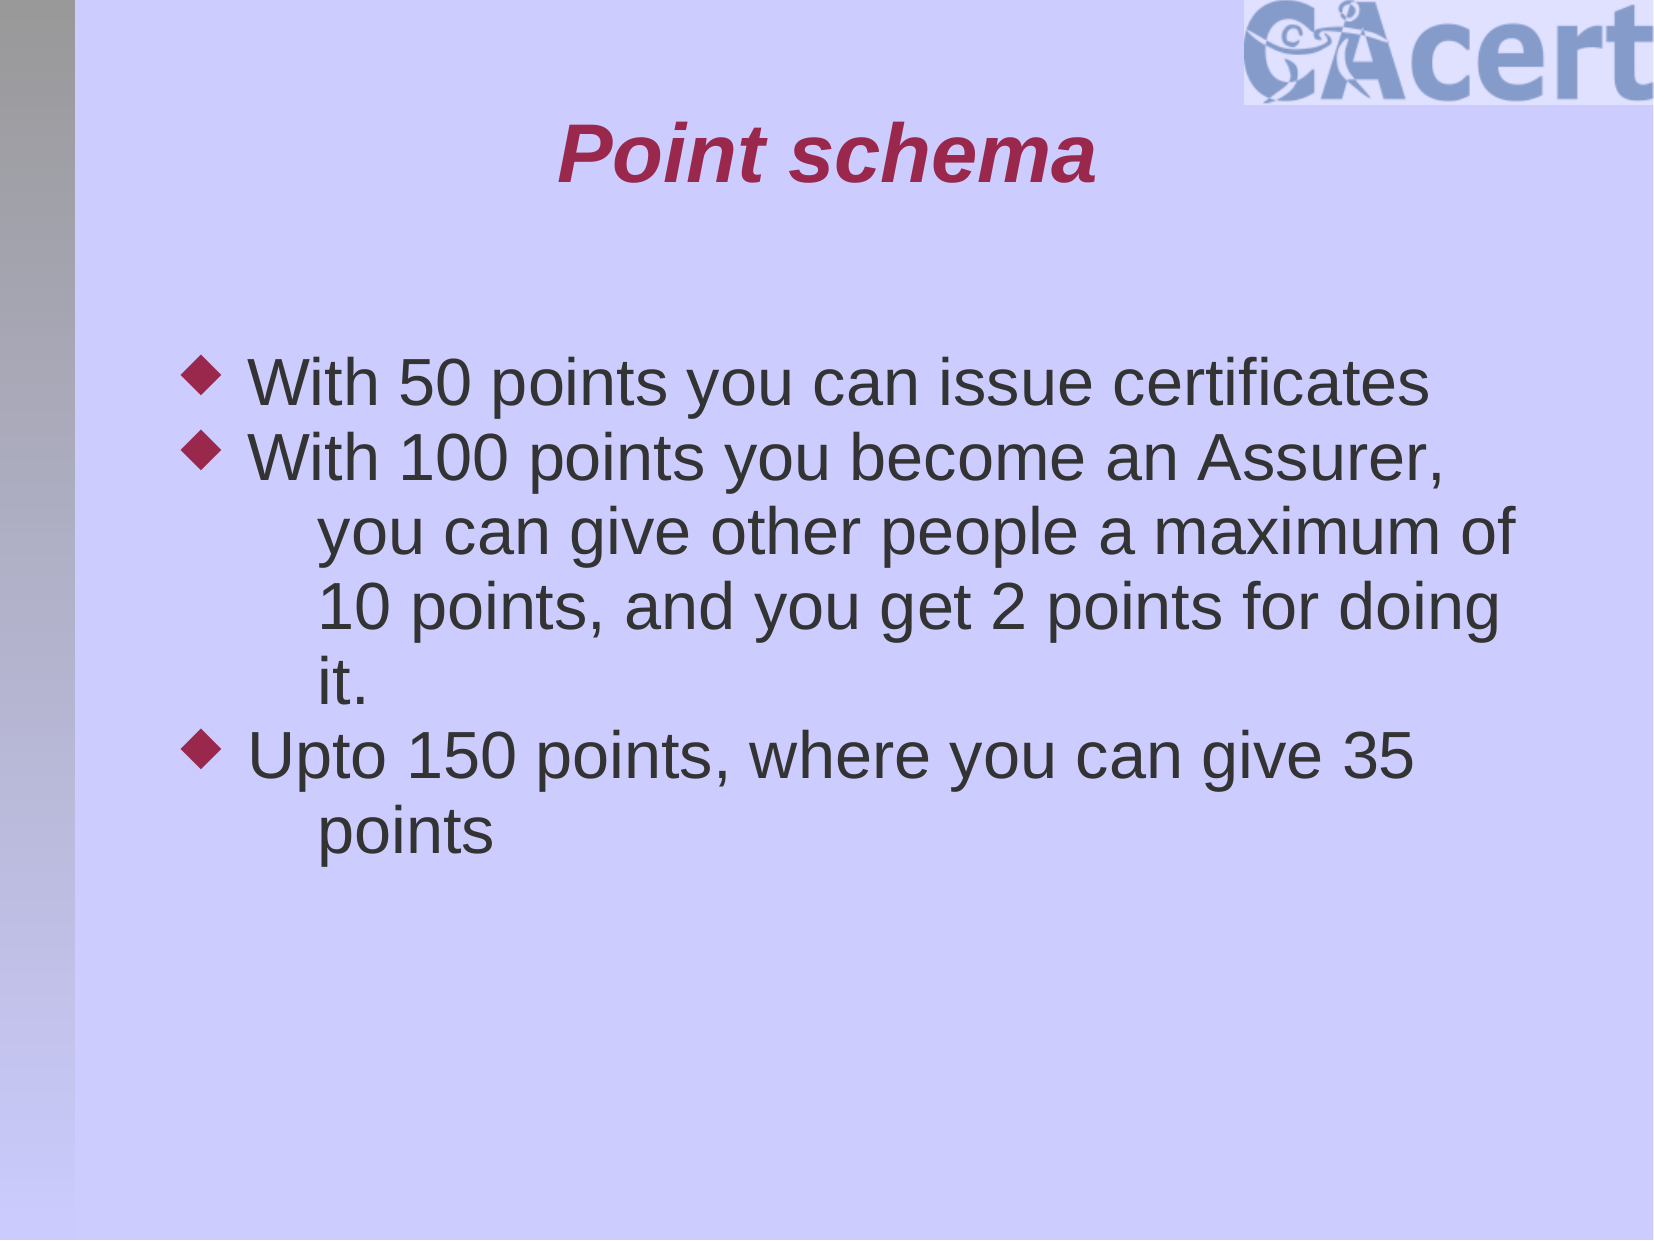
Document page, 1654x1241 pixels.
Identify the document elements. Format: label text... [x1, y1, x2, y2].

title Point schema [121, 49, 1534, 257]
list With 50 points you can issue certificates With 100 points you become an Assurer, you can give other people a maximum of 10 points, and you get 2 points for doing it. Upto 150 points, where you can give 35 points [152, 344, 1534, 1127]
